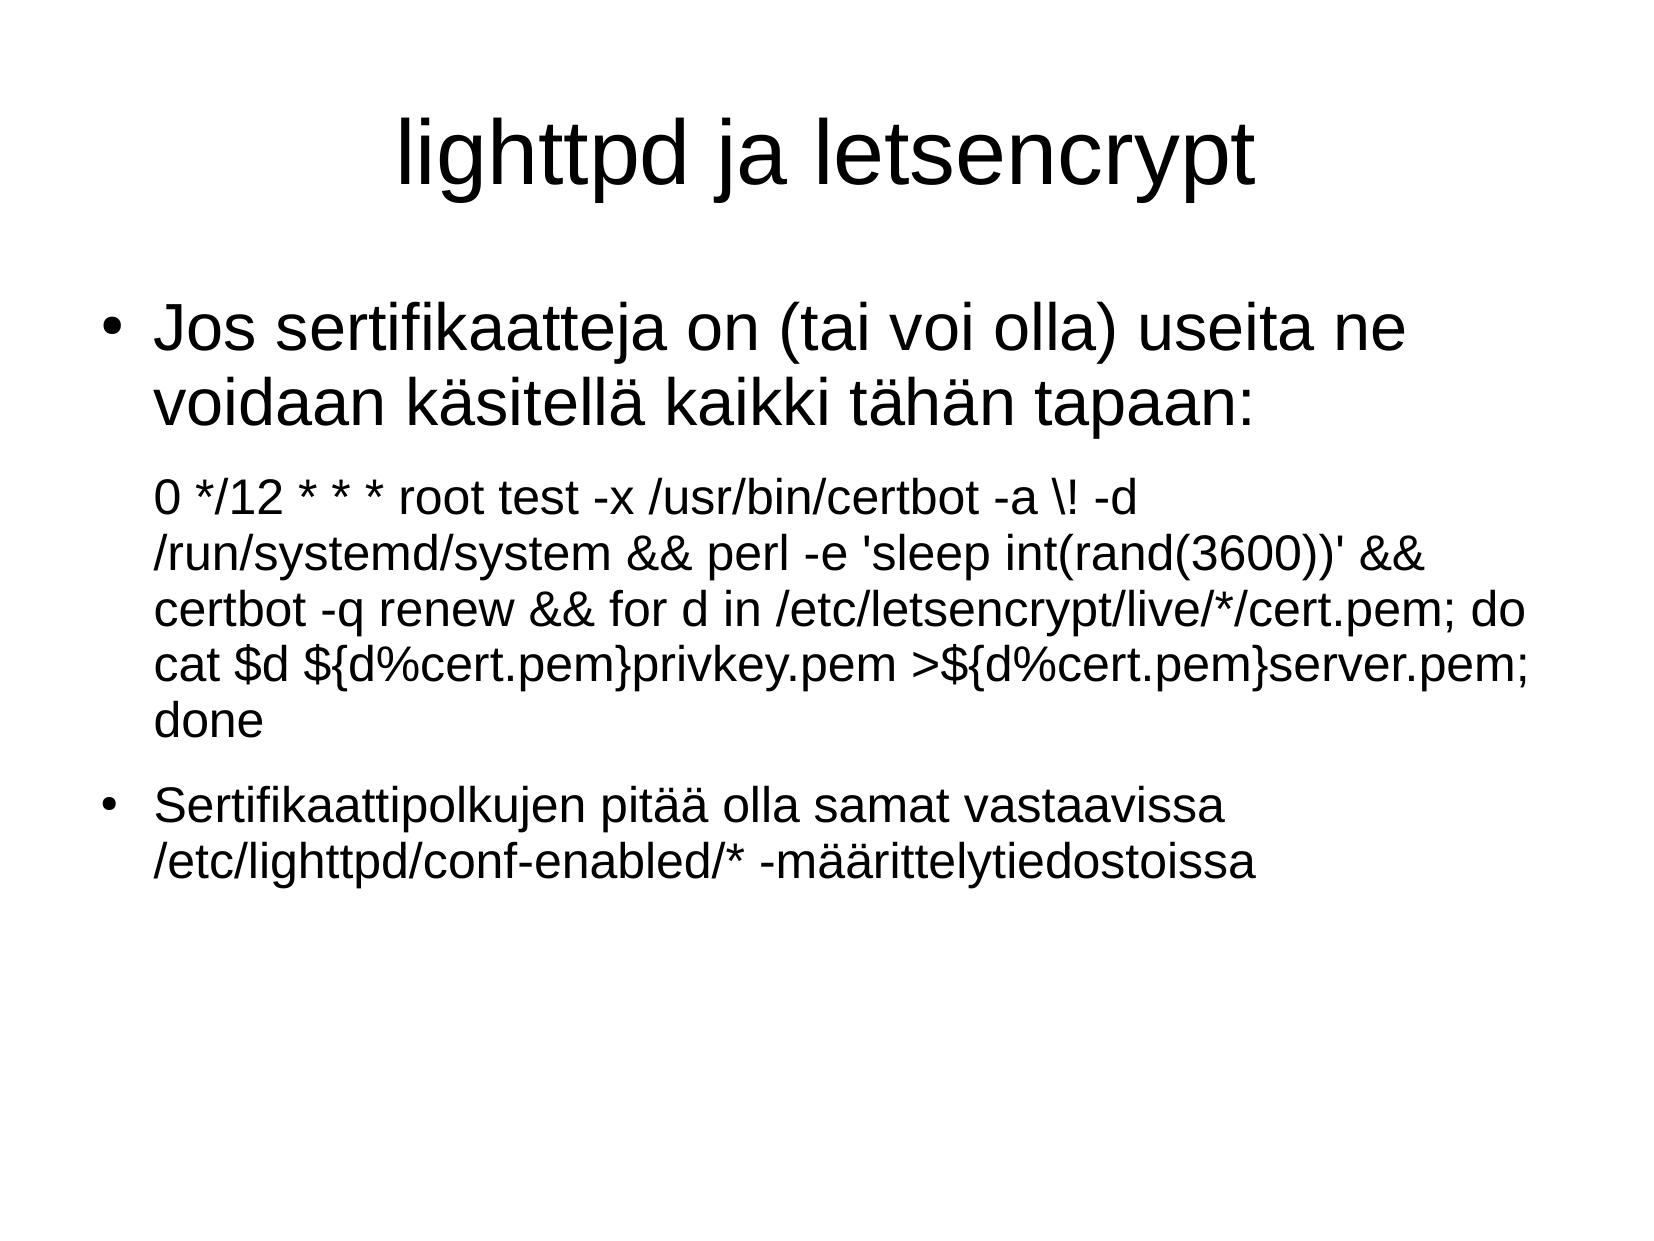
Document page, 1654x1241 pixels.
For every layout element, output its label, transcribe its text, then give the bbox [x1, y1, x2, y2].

list Jos sertifikaatteja on (tai voi olla) useita ne voidaan käsitellä kaikki tähän tapaan: 0 */12 * * * root test -x /usr/bin/certbot -a \! -d /run/systemd/system && perl -e 'sleep int(rand(3600))' && certbot -q renew && for d in /etc/letsencrypt/live/*/cert.pem; do cat $d ${d%cert.pem}privkey.pem >${d%cert.pem}server.pem; done Sertifikaattipolkujen pitää olla samat vastaavissa /etc/lighttpd/conf-enabled/* -määrittelytiedostoissa [82, 290, 1571, 1010]
title lighttpd ja letsencrypt [82, 49, 1571, 257]
